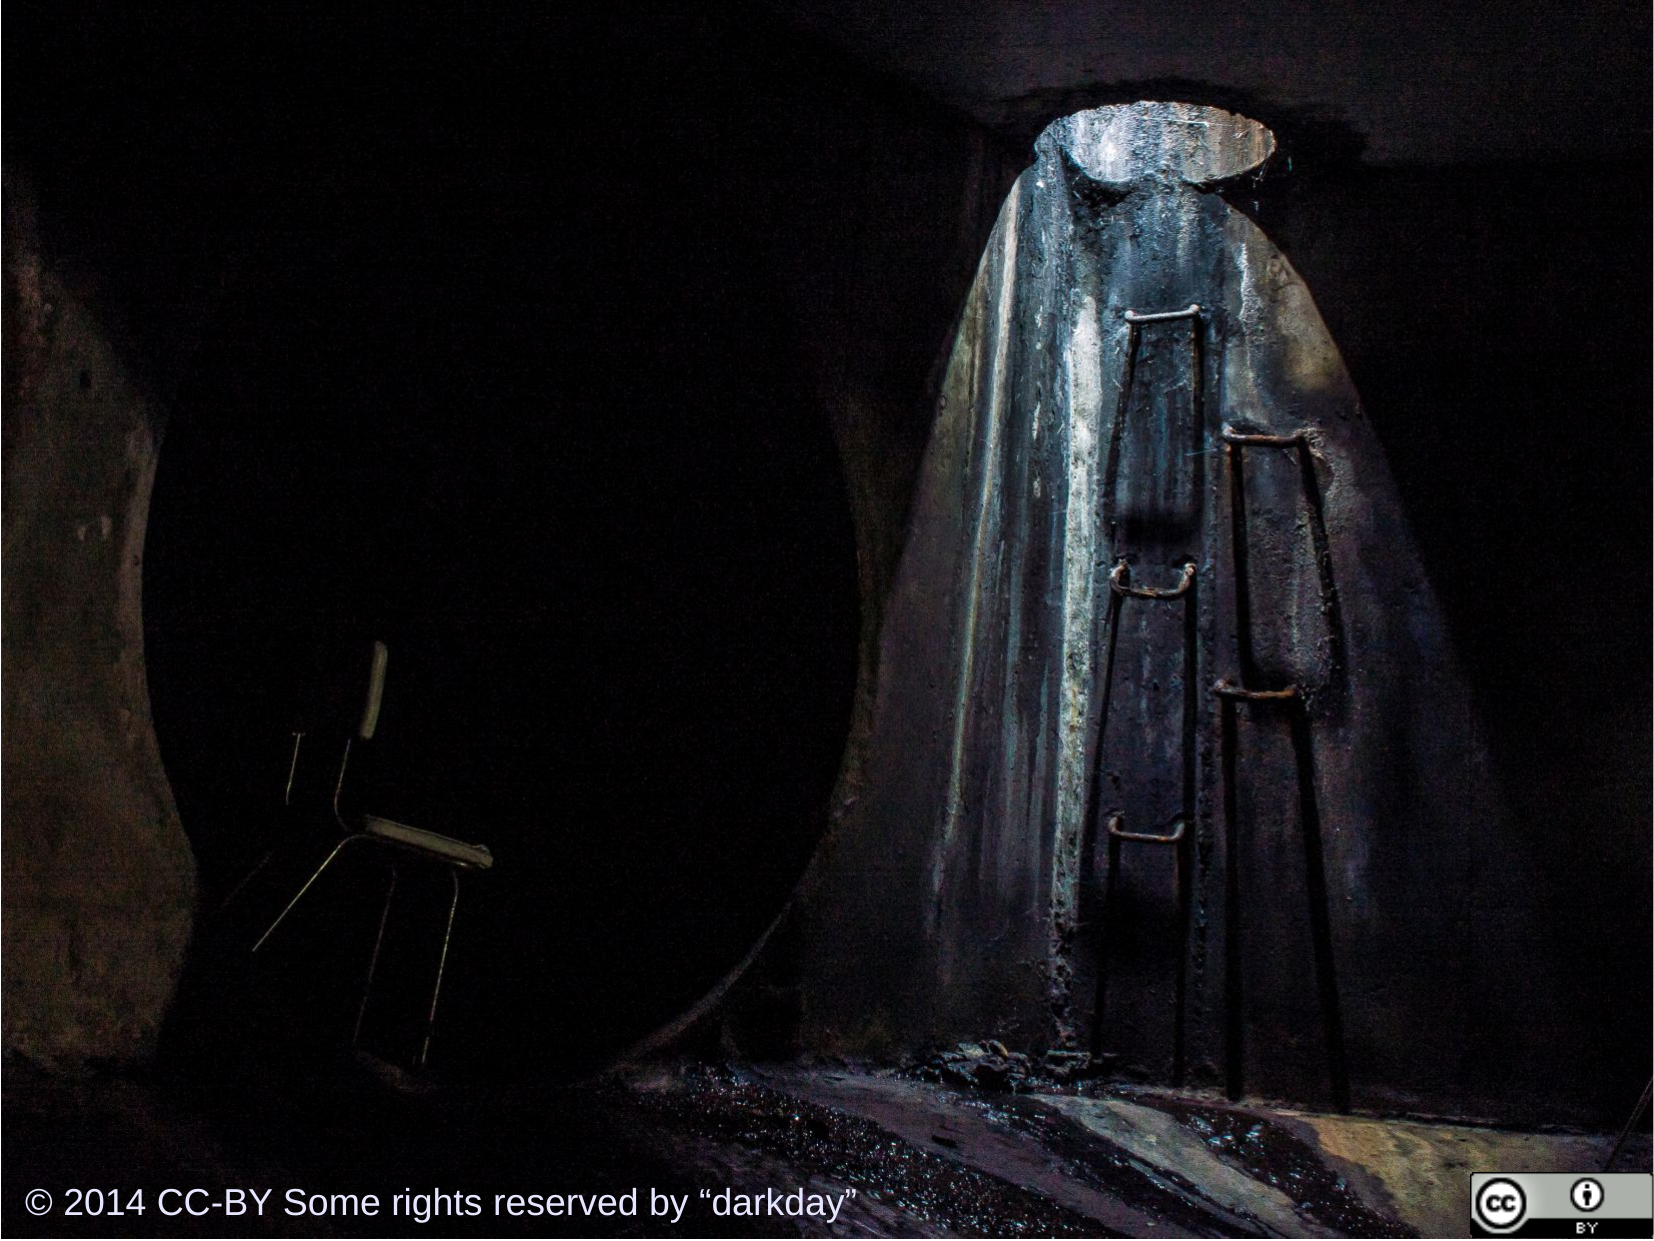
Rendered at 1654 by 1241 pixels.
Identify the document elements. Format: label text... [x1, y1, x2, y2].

text_box © 2014 CC-BY Some rights reserved by “darkday” [10, 1174, 971, 1232]
picture [1, 0, 1654, 1239]
